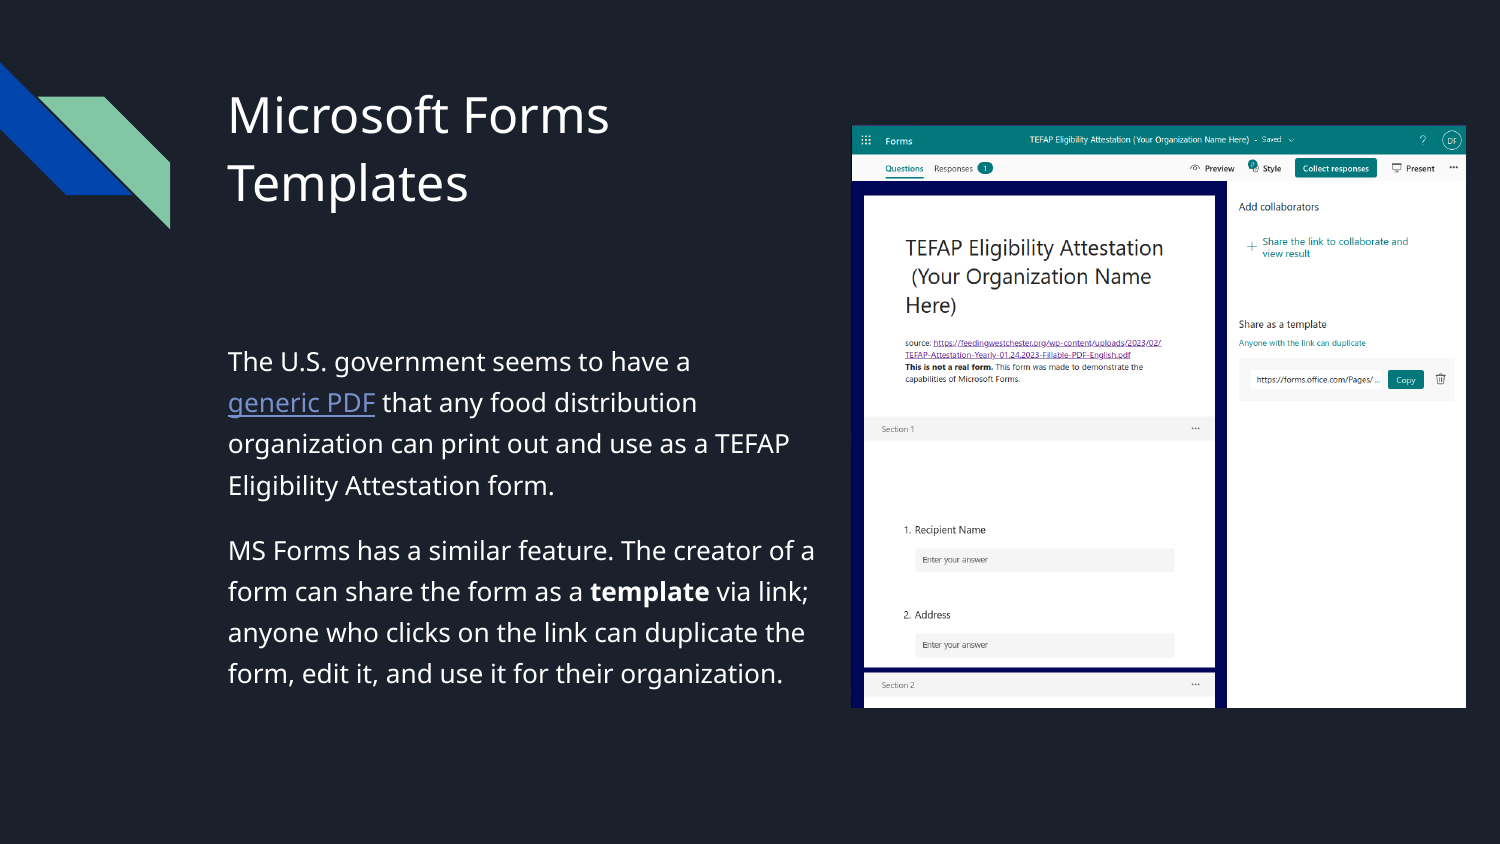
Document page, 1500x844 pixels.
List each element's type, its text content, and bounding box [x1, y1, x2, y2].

title Microsoft Forms Templates [212, 64, 836, 310]
picture [851, 125, 1466, 708]
list The U.S. government seems to have a generic PDF that any food distribution organization can print out and use as a TEFAP Eligibility Attestation form. MS Forms has a similar feature. The creator of a form can share the form as a template via link; anyone who clicks on the link can duplicate the form, edit it, and use it for their organization. [212, 323, 836, 720]
